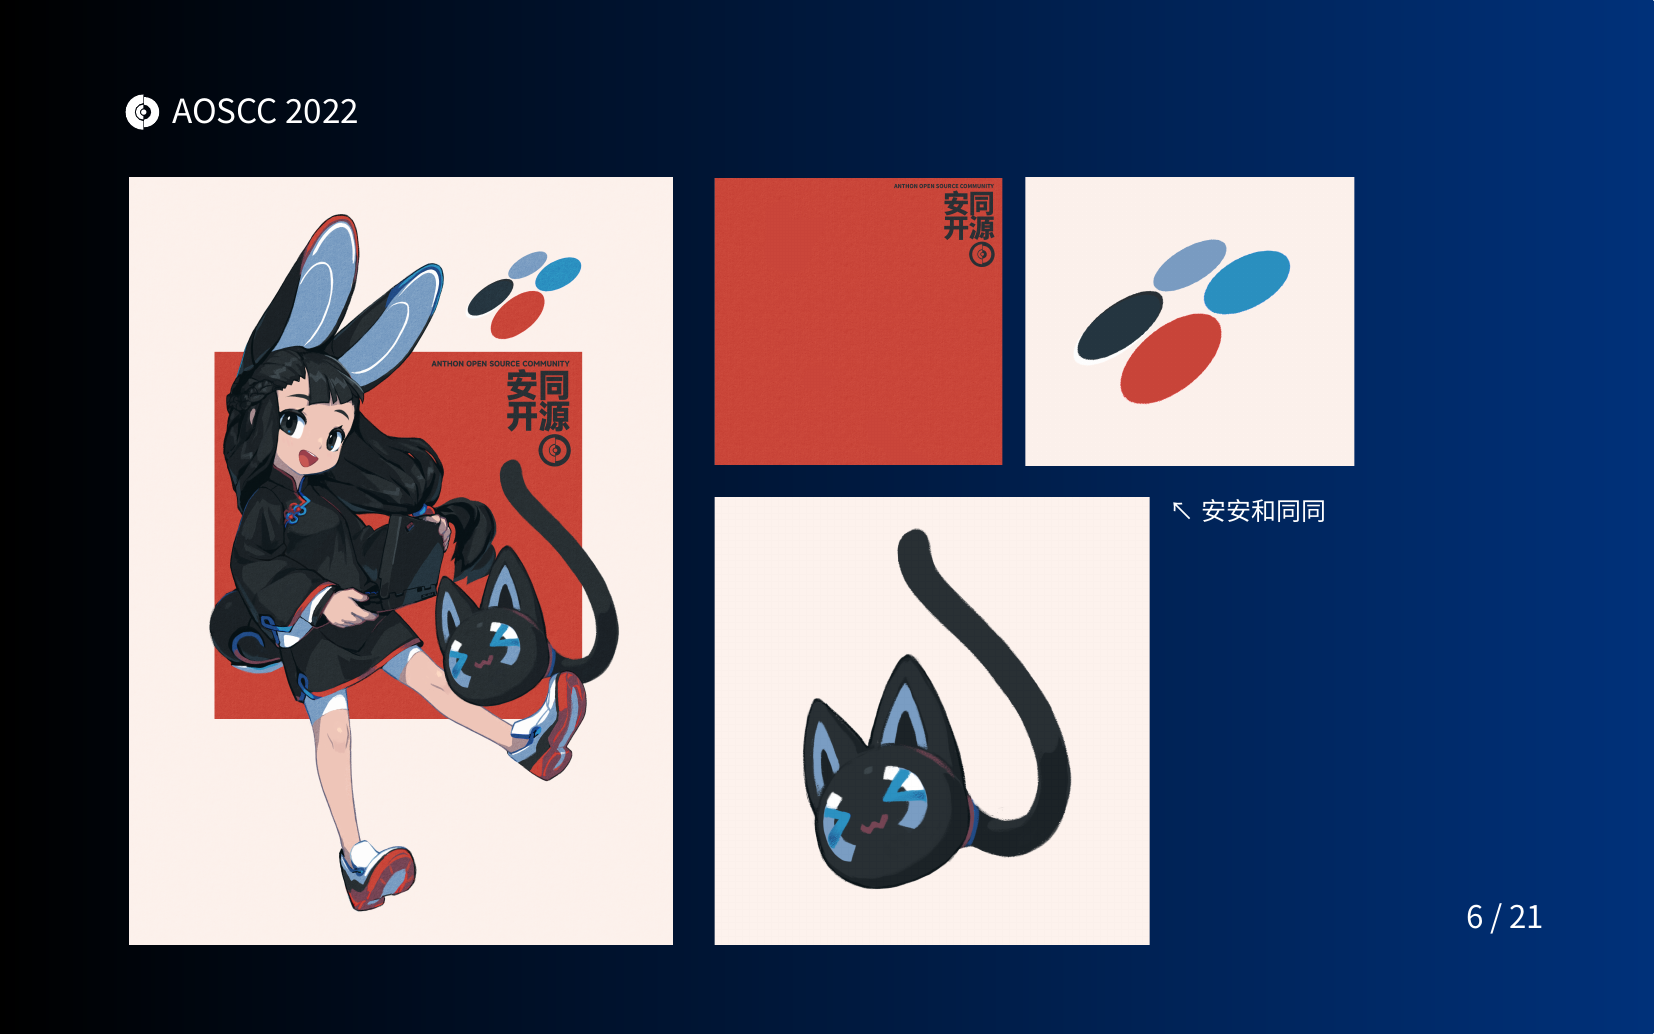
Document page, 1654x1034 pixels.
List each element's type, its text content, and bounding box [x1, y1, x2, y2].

text_box ↖安安和同同 [1154, 478, 1524, 535]
picture [714, 497, 1150, 945]
text_box AOSCC 2022 [172, 84, 1654, 134]
text_box <编号> / 21 [1086, 885, 1560, 957]
picture [1025, 177, 1355, 466]
picture [714, 178, 1003, 465]
picture [118, 88, 167, 136]
picture [129, 177, 673, 945]
